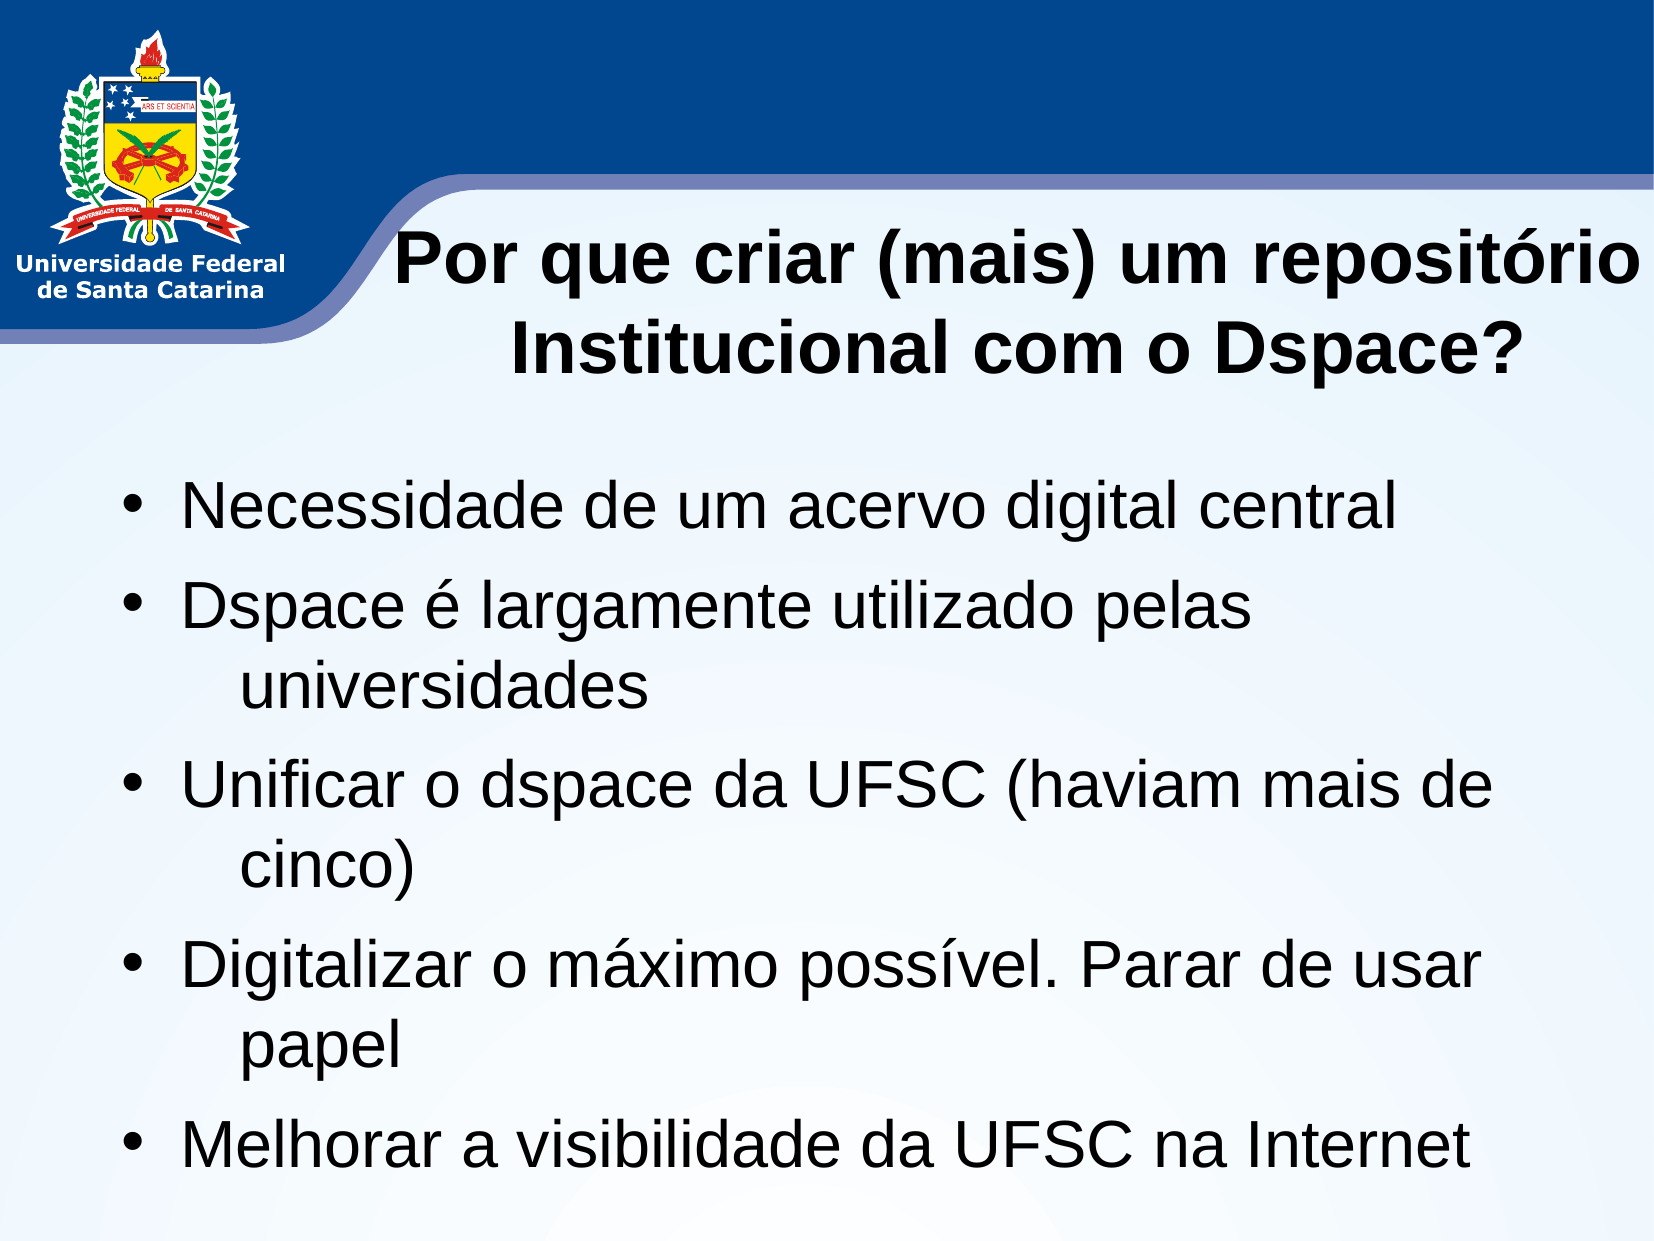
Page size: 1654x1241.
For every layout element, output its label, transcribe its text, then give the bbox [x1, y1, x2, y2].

title Por que criar (mais) um repositório Institucional com o Dspace? [318, 194, 1654, 402]
list Necessidade de um acervo digital central Dspace é largamente utilizado pelas universidades Unificar o dspace da UFSC (haviam mais de cinco) Digitalizar o máximo possível. Parar de usar papel Melhorar a visibilidade da UFSC na Internet [121, 461, 1522, 1241]
